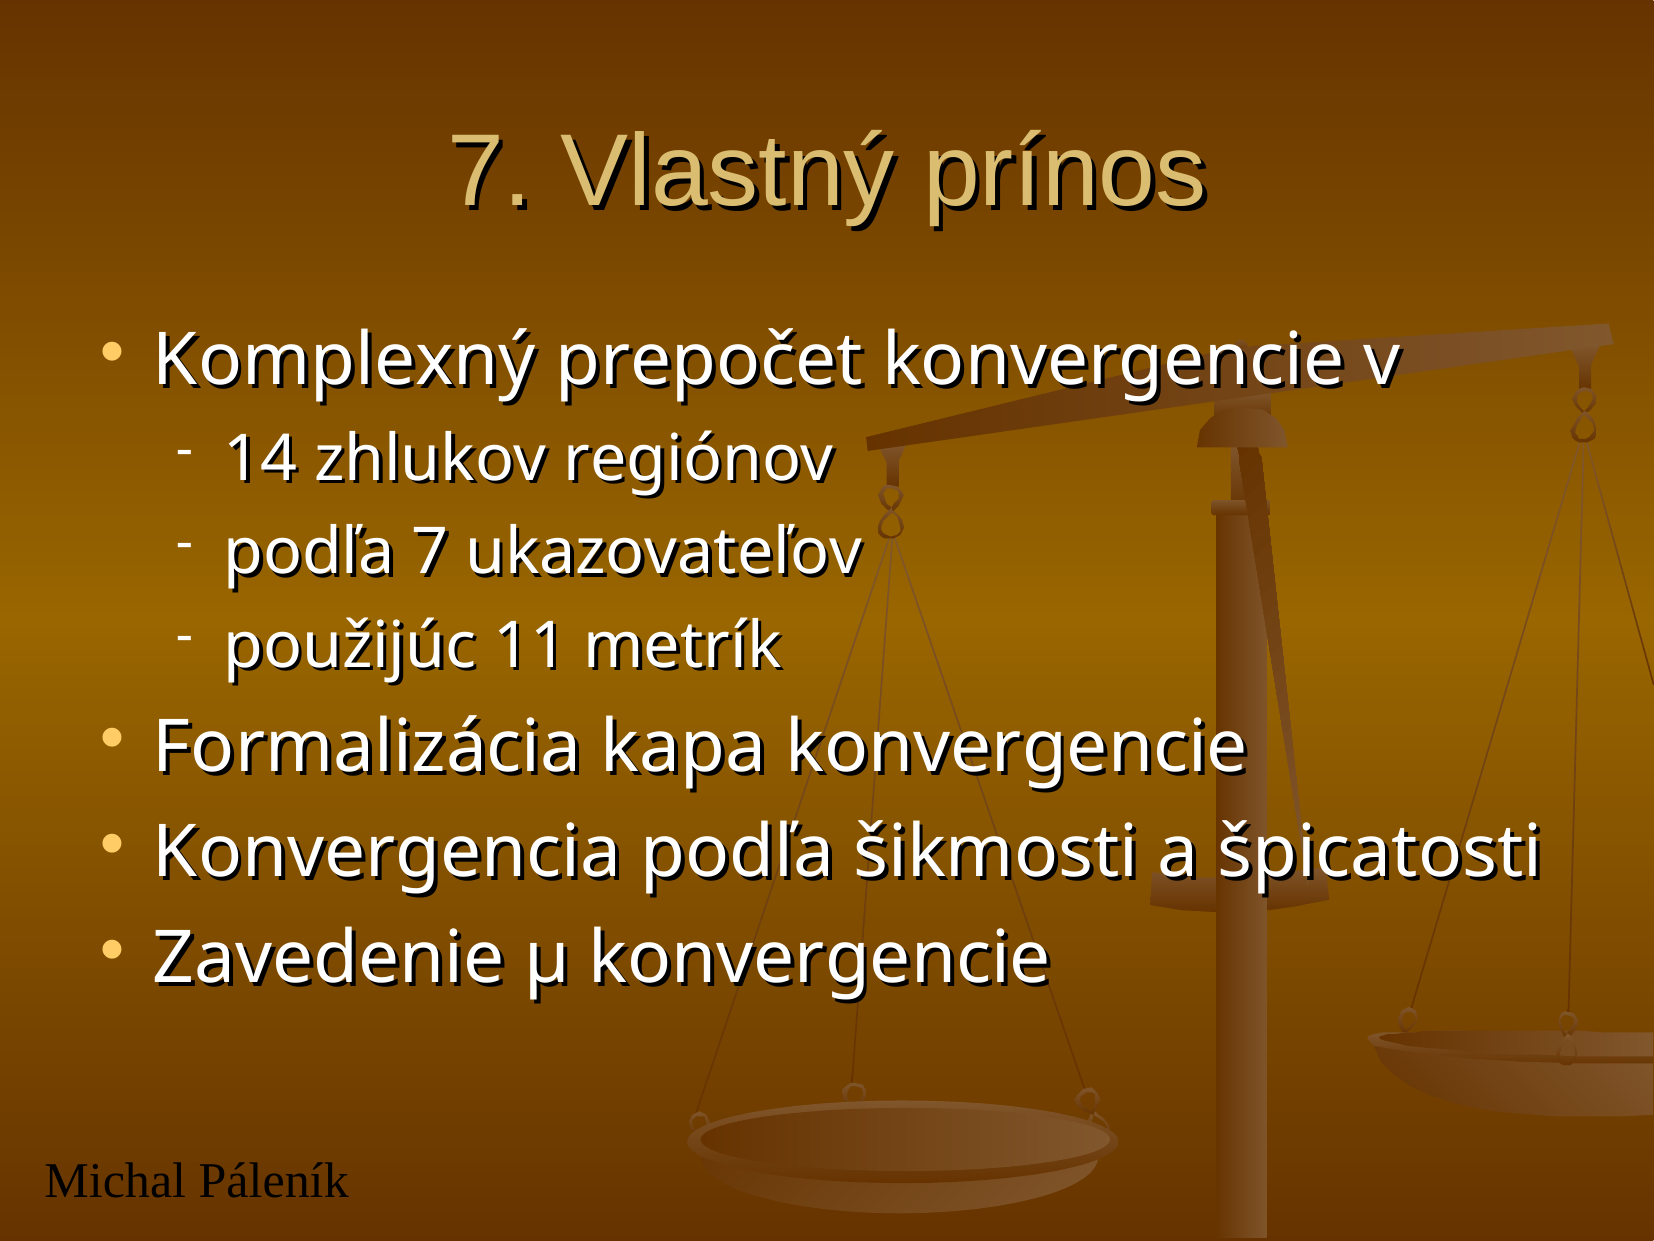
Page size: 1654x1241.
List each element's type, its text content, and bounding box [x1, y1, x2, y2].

title 7. Vlastný prínos [82, 57, 1572, 250]
list Komplexný prepočet konvergencie v 14 zhlukov regiónov podľa 7 ukazovateľov použijúc 11 metrík Formalizácia kapa konvergencie Konvergencia podľa šikmosti a špicatosti Zavedenie μ konvergencie [82, 289, 1572, 1095]
